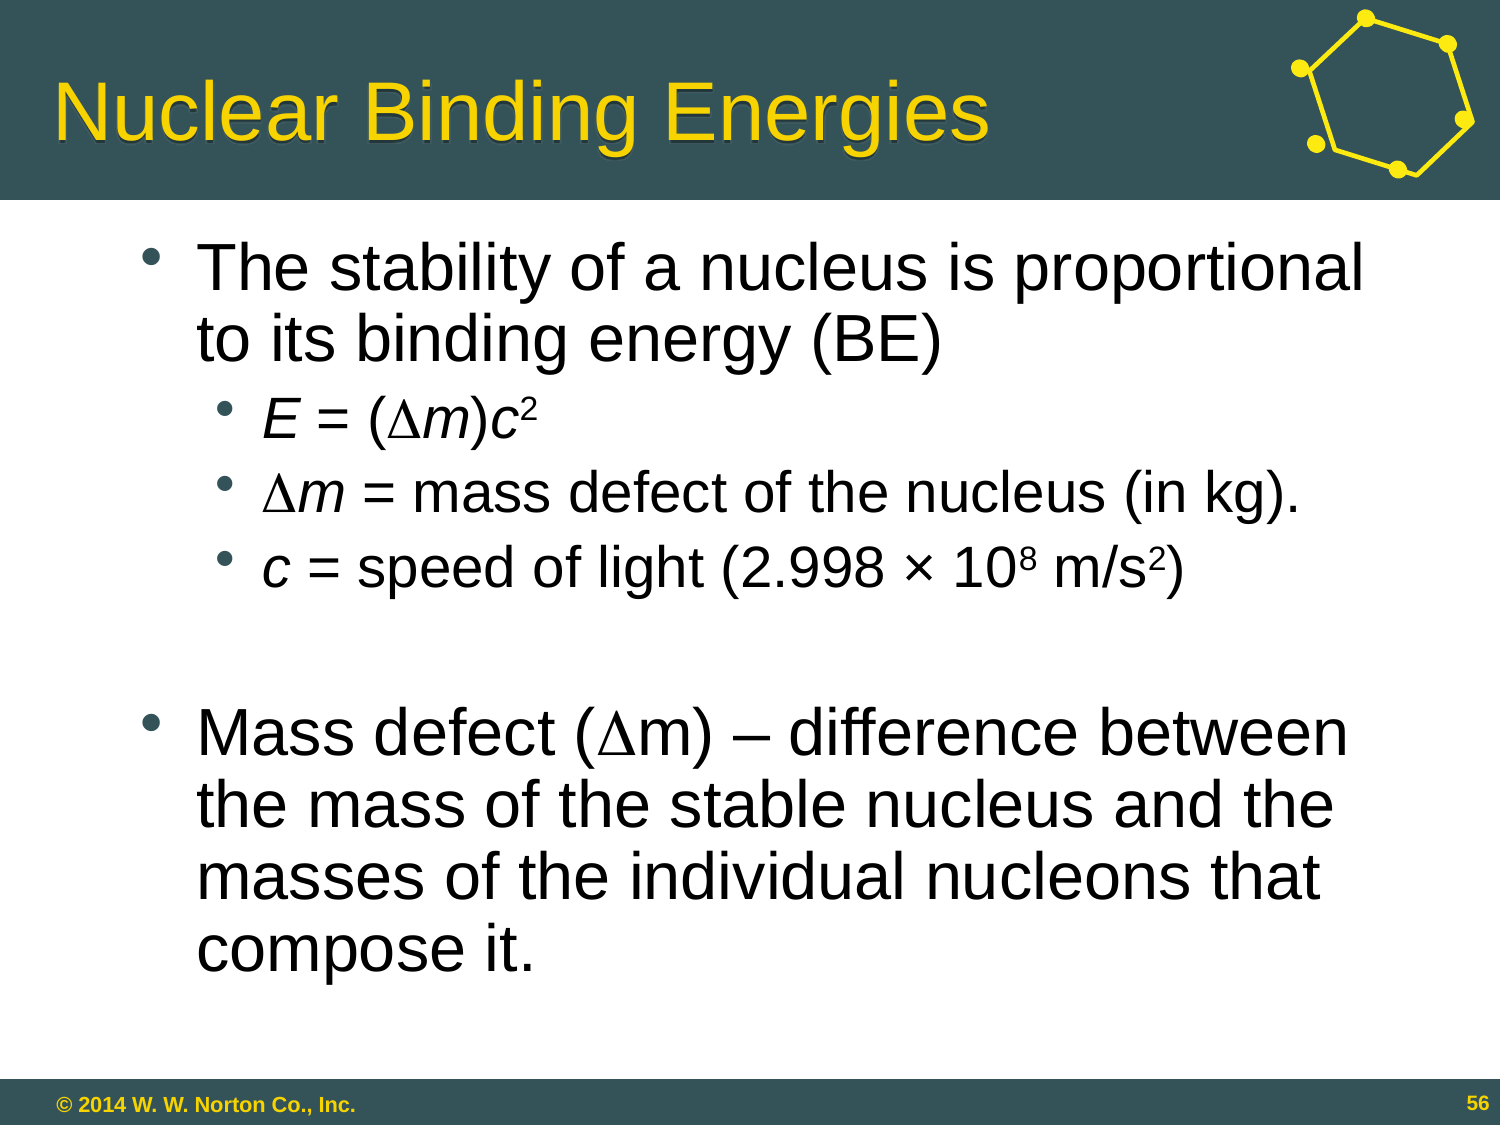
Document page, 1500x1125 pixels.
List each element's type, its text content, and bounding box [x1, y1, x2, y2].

text_box <number> [1374, 1086, 1500, 1119]
slide_number 21 - <number> [112, 1025, 263, 1100]
list The stability of a nucleus is proportional to its binding energy (BE) E = (m)c2 m = mass defect of the nucleus (in kg). c = speed of light (2.998 × 108 m/s2) Mass defect (m) – difference between the mass of the stable nucleus and the masses of the individual nucleons that compose it. [125, 224, 1400, 963]
title Nuclear Binding Energies [37, 19, 1118, 195]
